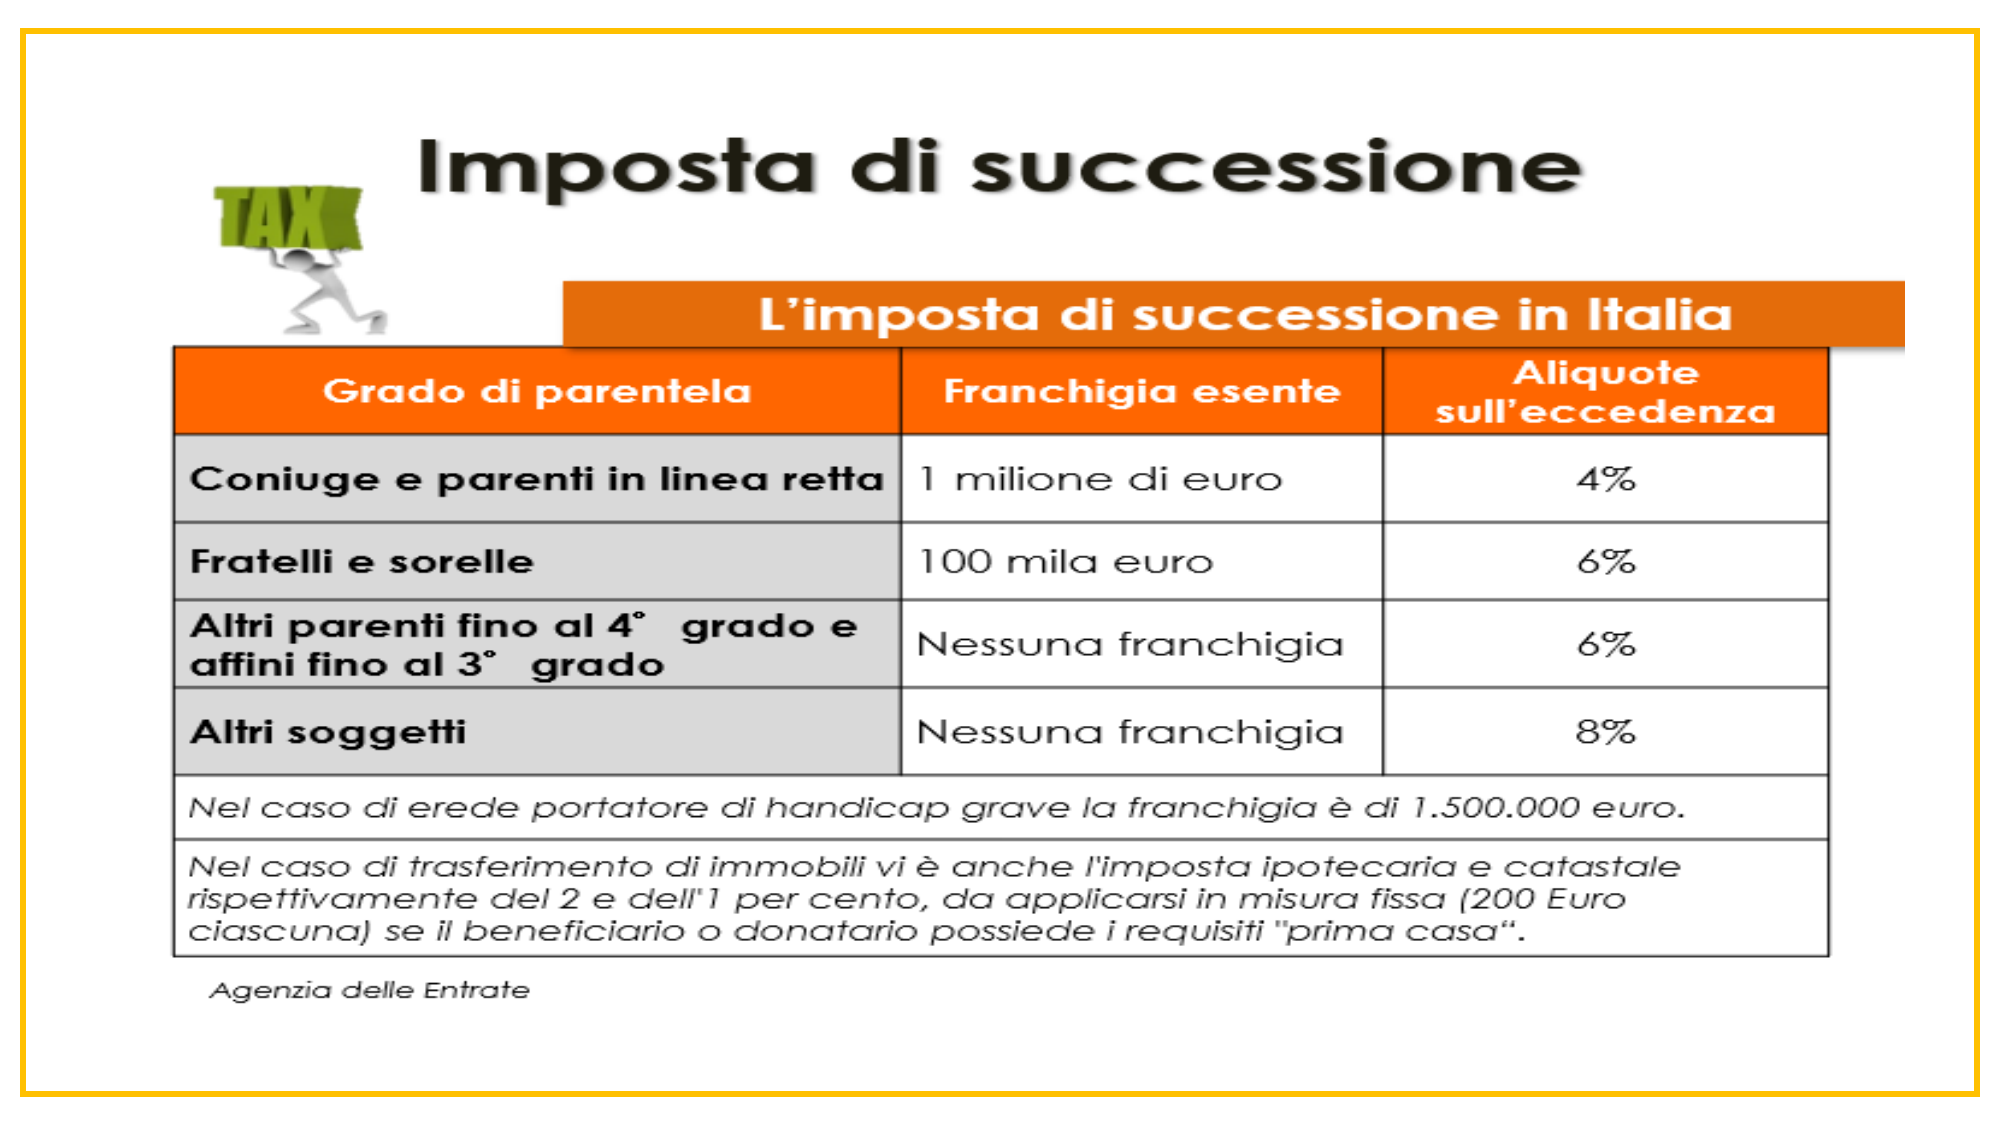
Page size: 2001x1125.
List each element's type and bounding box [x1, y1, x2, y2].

picture [99, 84, 1905, 1032]
text_box [22, 31, 1978, 1095]
